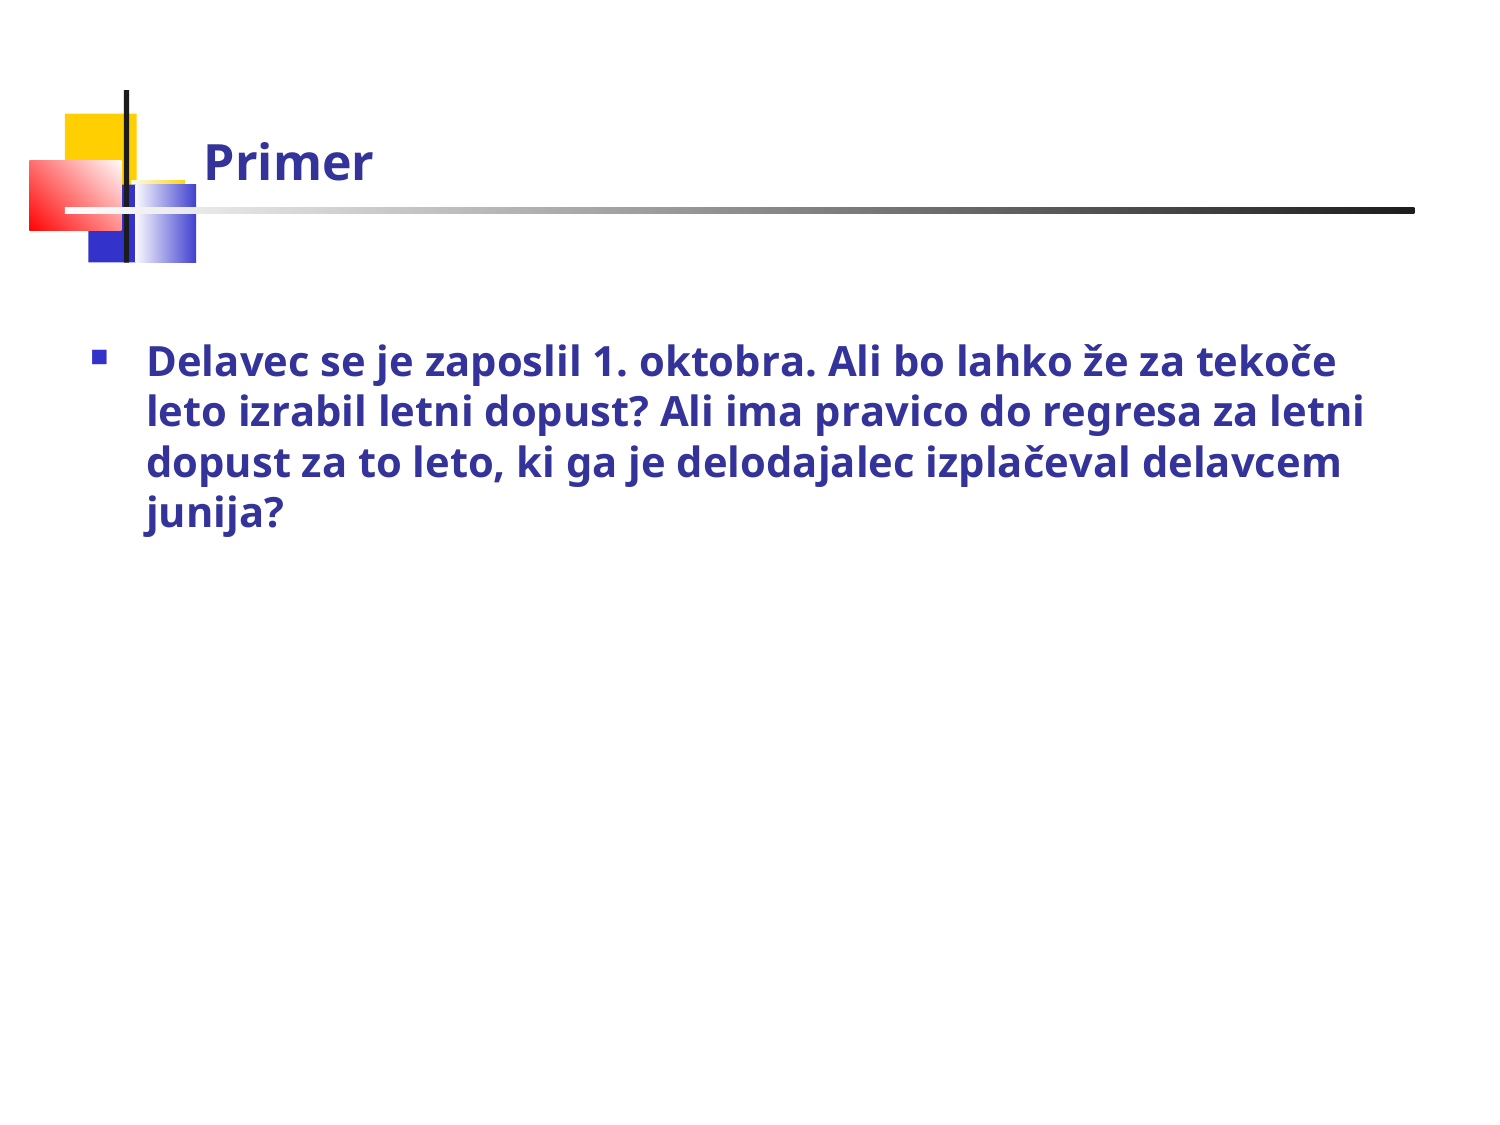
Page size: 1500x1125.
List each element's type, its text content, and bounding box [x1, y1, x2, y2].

title Primer [188, 35, 1468, 199]
list Delavec se je zaposlil 1. oktobra. Ali bo lahko že za tekoče leto izrabil letni dopust? Ali ima pravico do regresa za letni dopust za to leto, ki ga je delodajalec izplačeval delavcem junija? [75, 267, 1426, 1071]
